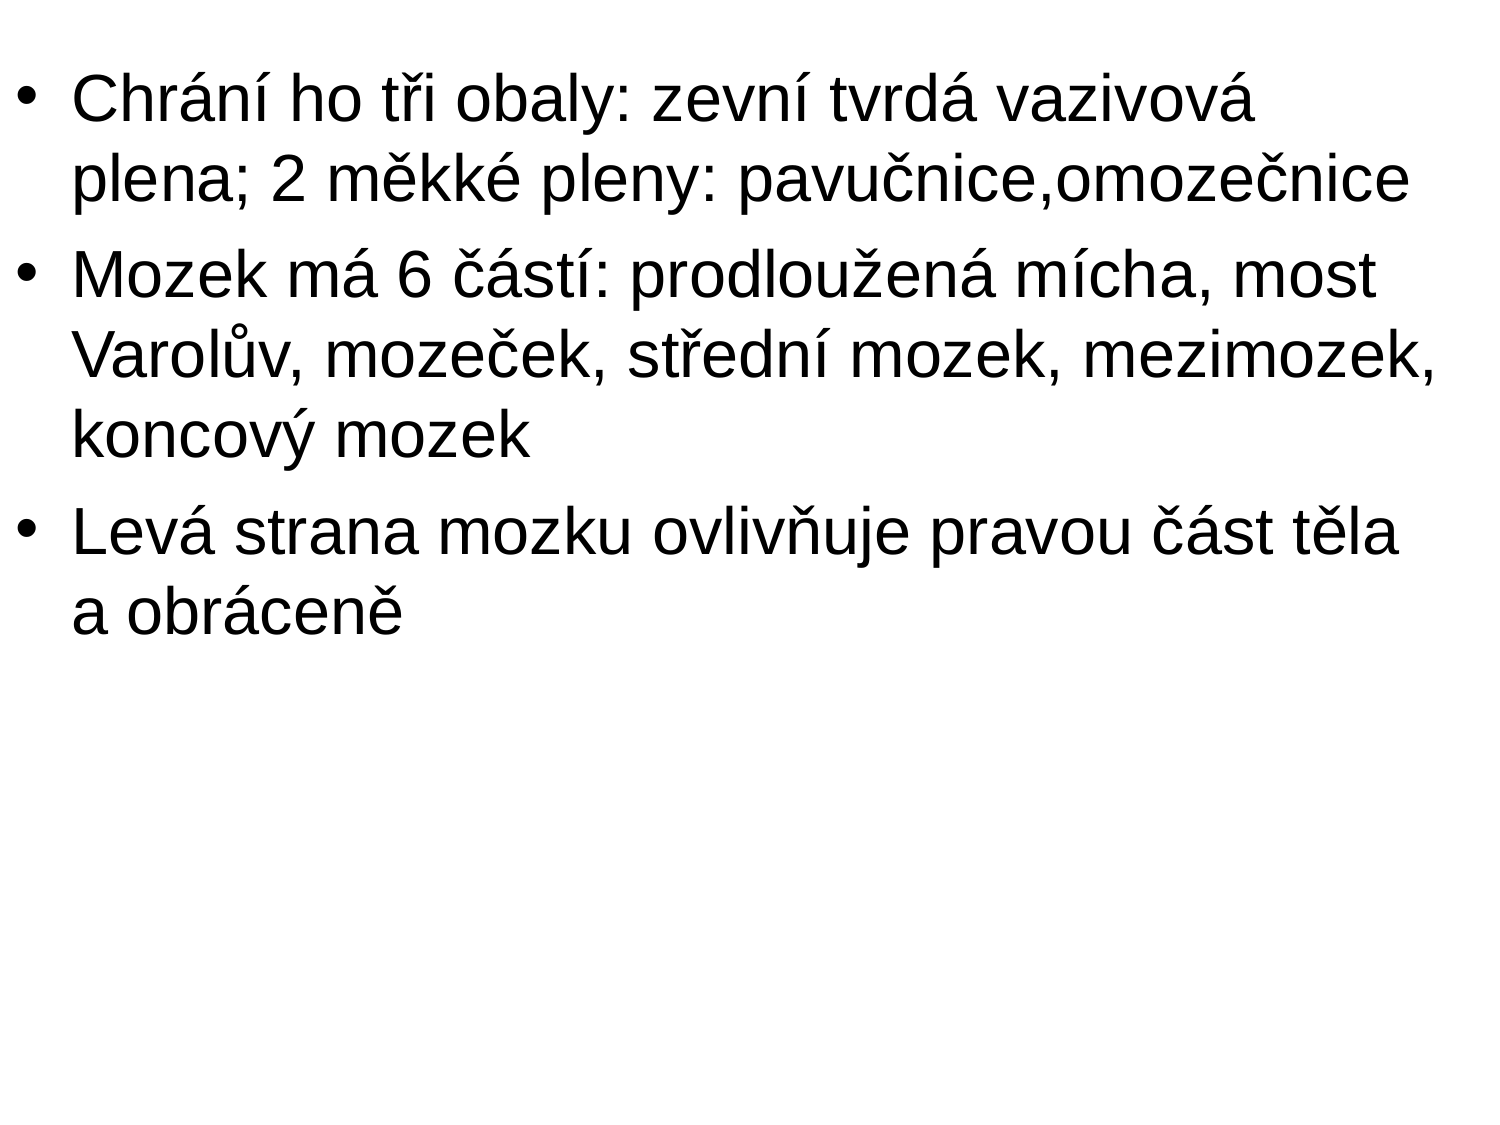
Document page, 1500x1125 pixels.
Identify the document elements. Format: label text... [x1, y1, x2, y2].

list Chrání ho tři obaly: zevní tvrdá vazivová plena; 2 měkké pleny: pavučnice,omozečnice Mozek má 6 částí: prodloužená mícha, most Varolův, mozeček, střední mozek, mezimozek, koncový mozek Levá strana mozku ovlivňuje pravou část těla a obráceně [0, 46, 1465, 1010]
